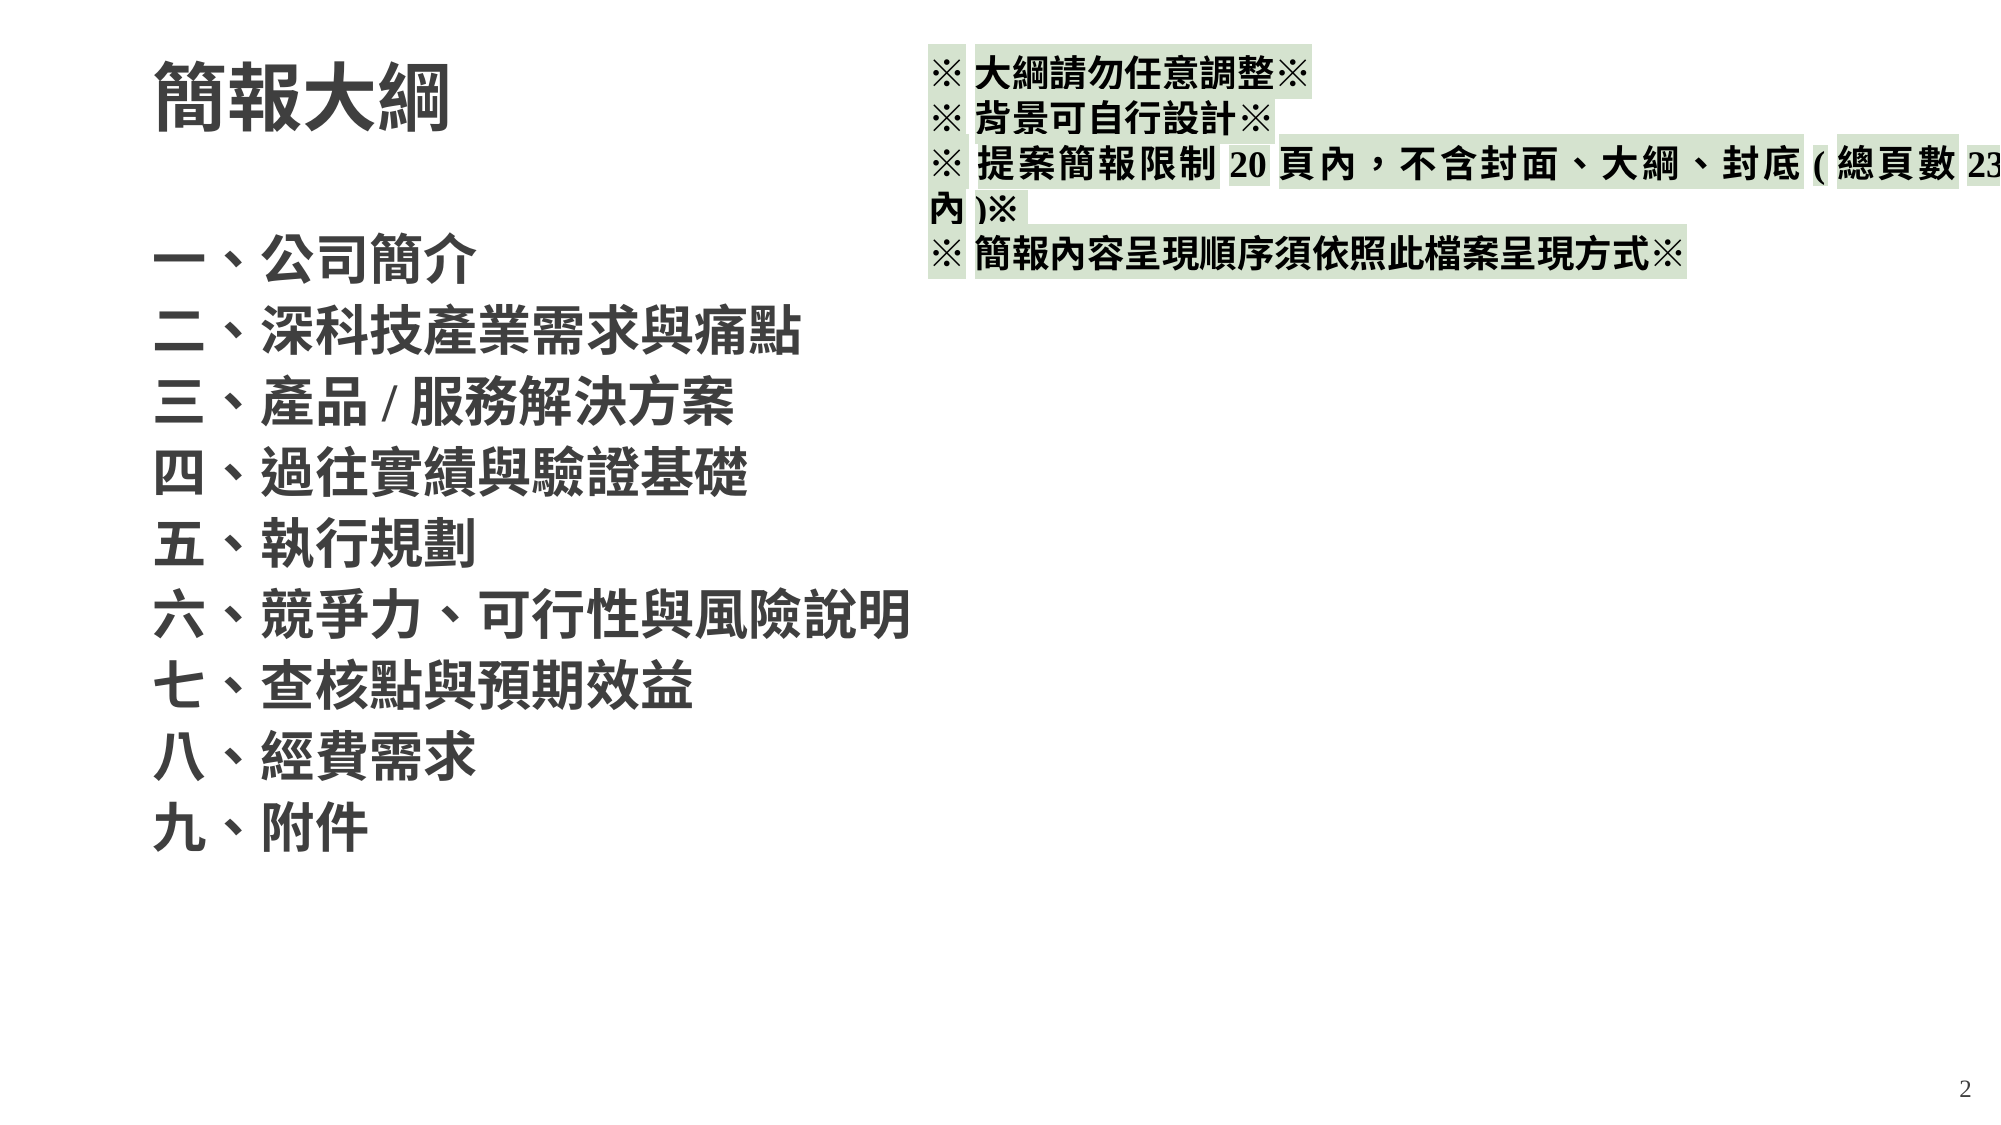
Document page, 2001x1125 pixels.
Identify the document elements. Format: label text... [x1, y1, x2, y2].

list 一、公司簡介 二、深科技產業需求與痛點 三、產品/服務解決方案 四、過往實績與驗證基礎 五、執行規劃 六、競爭力、可行性與風險說明 七、查核點與預期效益 八、經費需求 九、附件 [137, 224, 1863, 984]
text_box 2 [1931, 1062, 2000, 1113]
text_box ※大綱請勿任意調整※ ※背景可自行設計※ ※提案簡報限制20頁內，不含封面、大綱、封底(總頁數23頁內)※ ※簡報內容呈現順序須依照此檔案呈現方式※ [843, 42, 2000, 240]
title 簡報大綱 [137, 49, 1863, 153]
